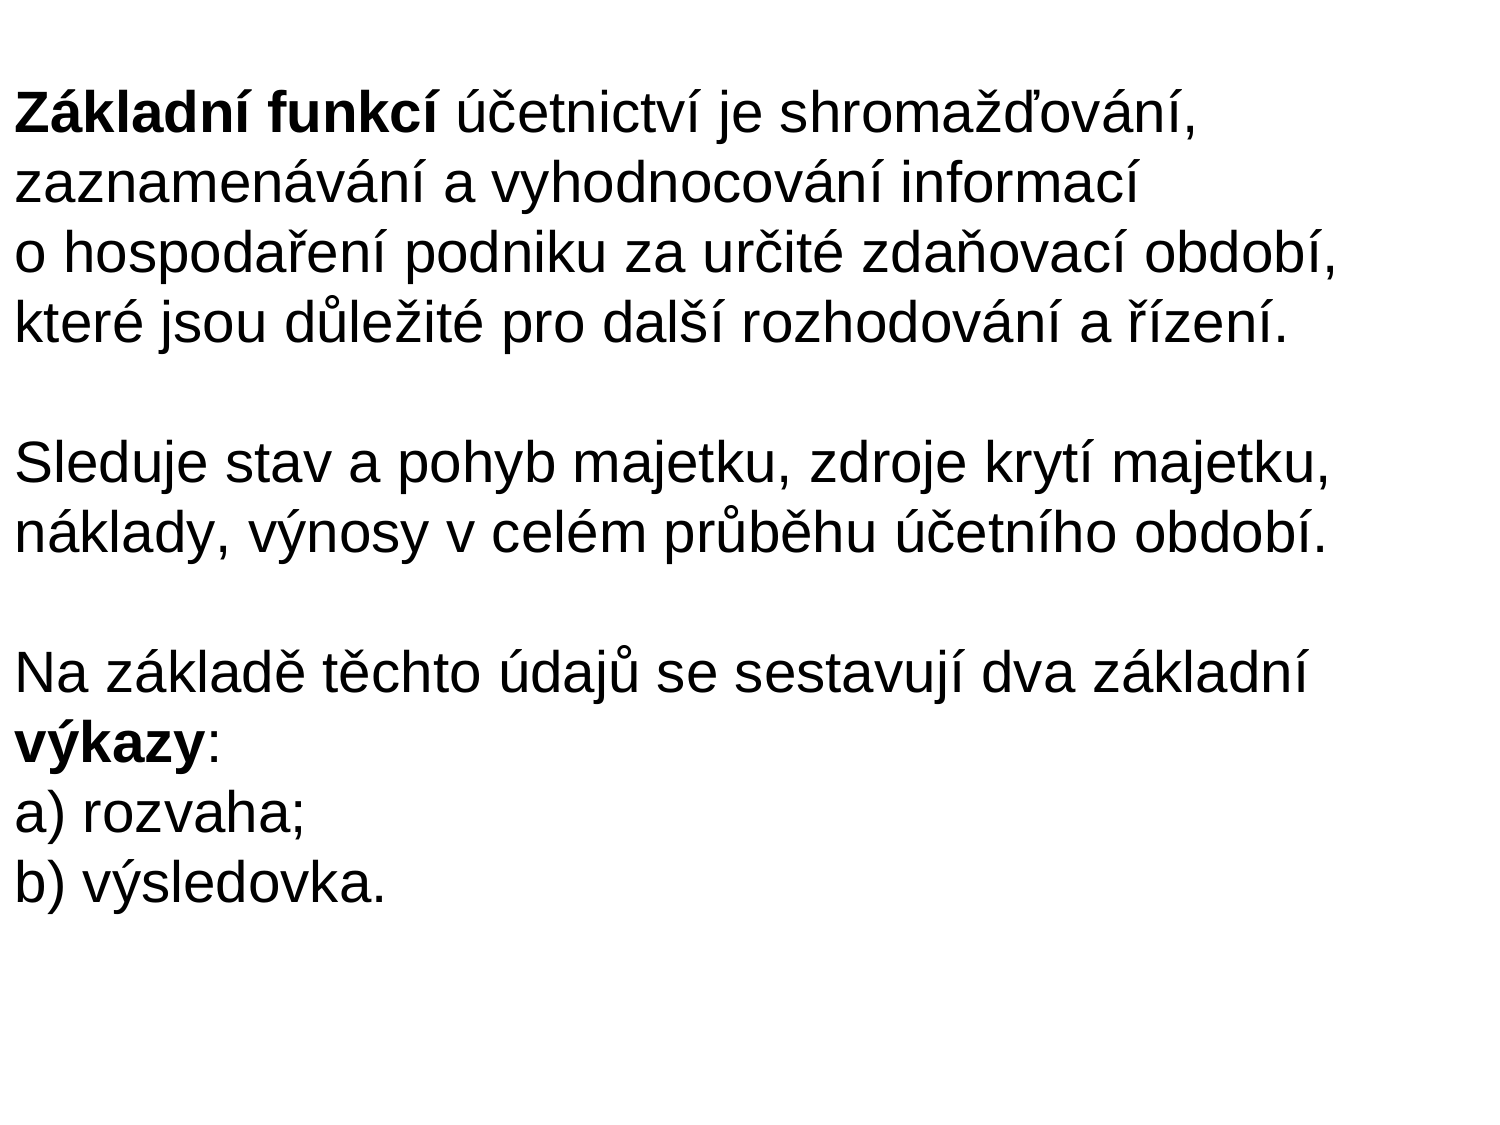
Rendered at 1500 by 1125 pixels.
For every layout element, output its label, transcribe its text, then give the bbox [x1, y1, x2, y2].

text_box Základní funkcí účetnictví je shromažďování, zaznamenávání a vyhodnocování informací o hospodaření podniku za určité zdaňovací období, které jsou důležité pro další rozhodování a řízení. Sleduje stav a pohyb majetku, zdroje krytí majetku, náklady, výnosy v celém průběhu účetního období. Na základě těchto údajů se sestavují dva základní výkazy: rozvaha; výsledovka. [0, 66, 1418, 1062]
